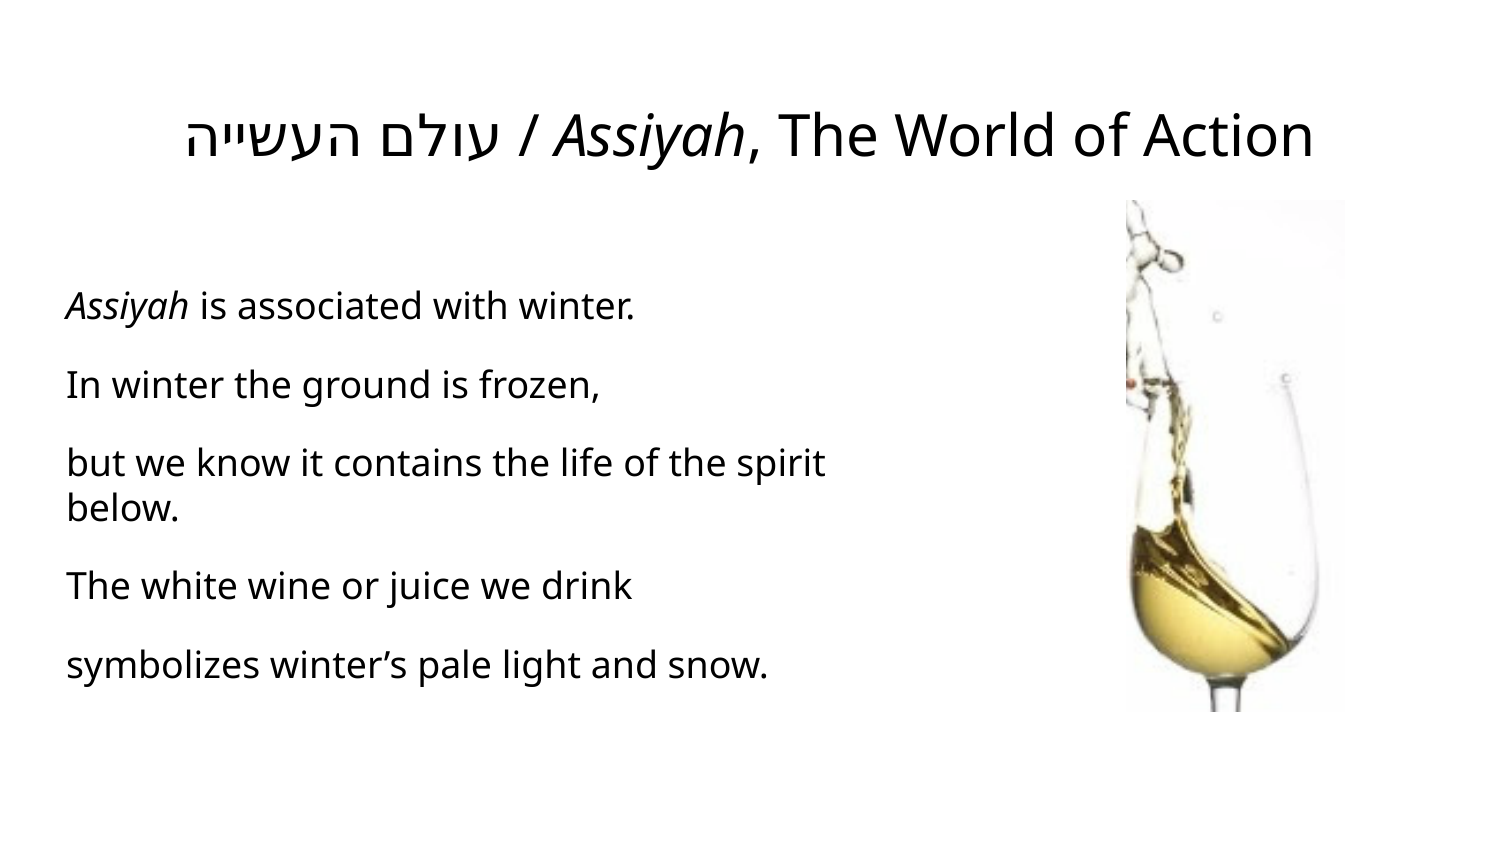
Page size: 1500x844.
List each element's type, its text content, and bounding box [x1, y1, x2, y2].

list Assiyah is associated with winter. In winter the ground is frozen, but we know it contains the life of the spirit below. The white wine or juice we drink symbolizes winter’s pale light and snow. [51, 189, 903, 749]
picture [1126, 200, 1345, 712]
title עולם העשייה / Assiyah, The World of Action [51, 72, 1449, 167]
